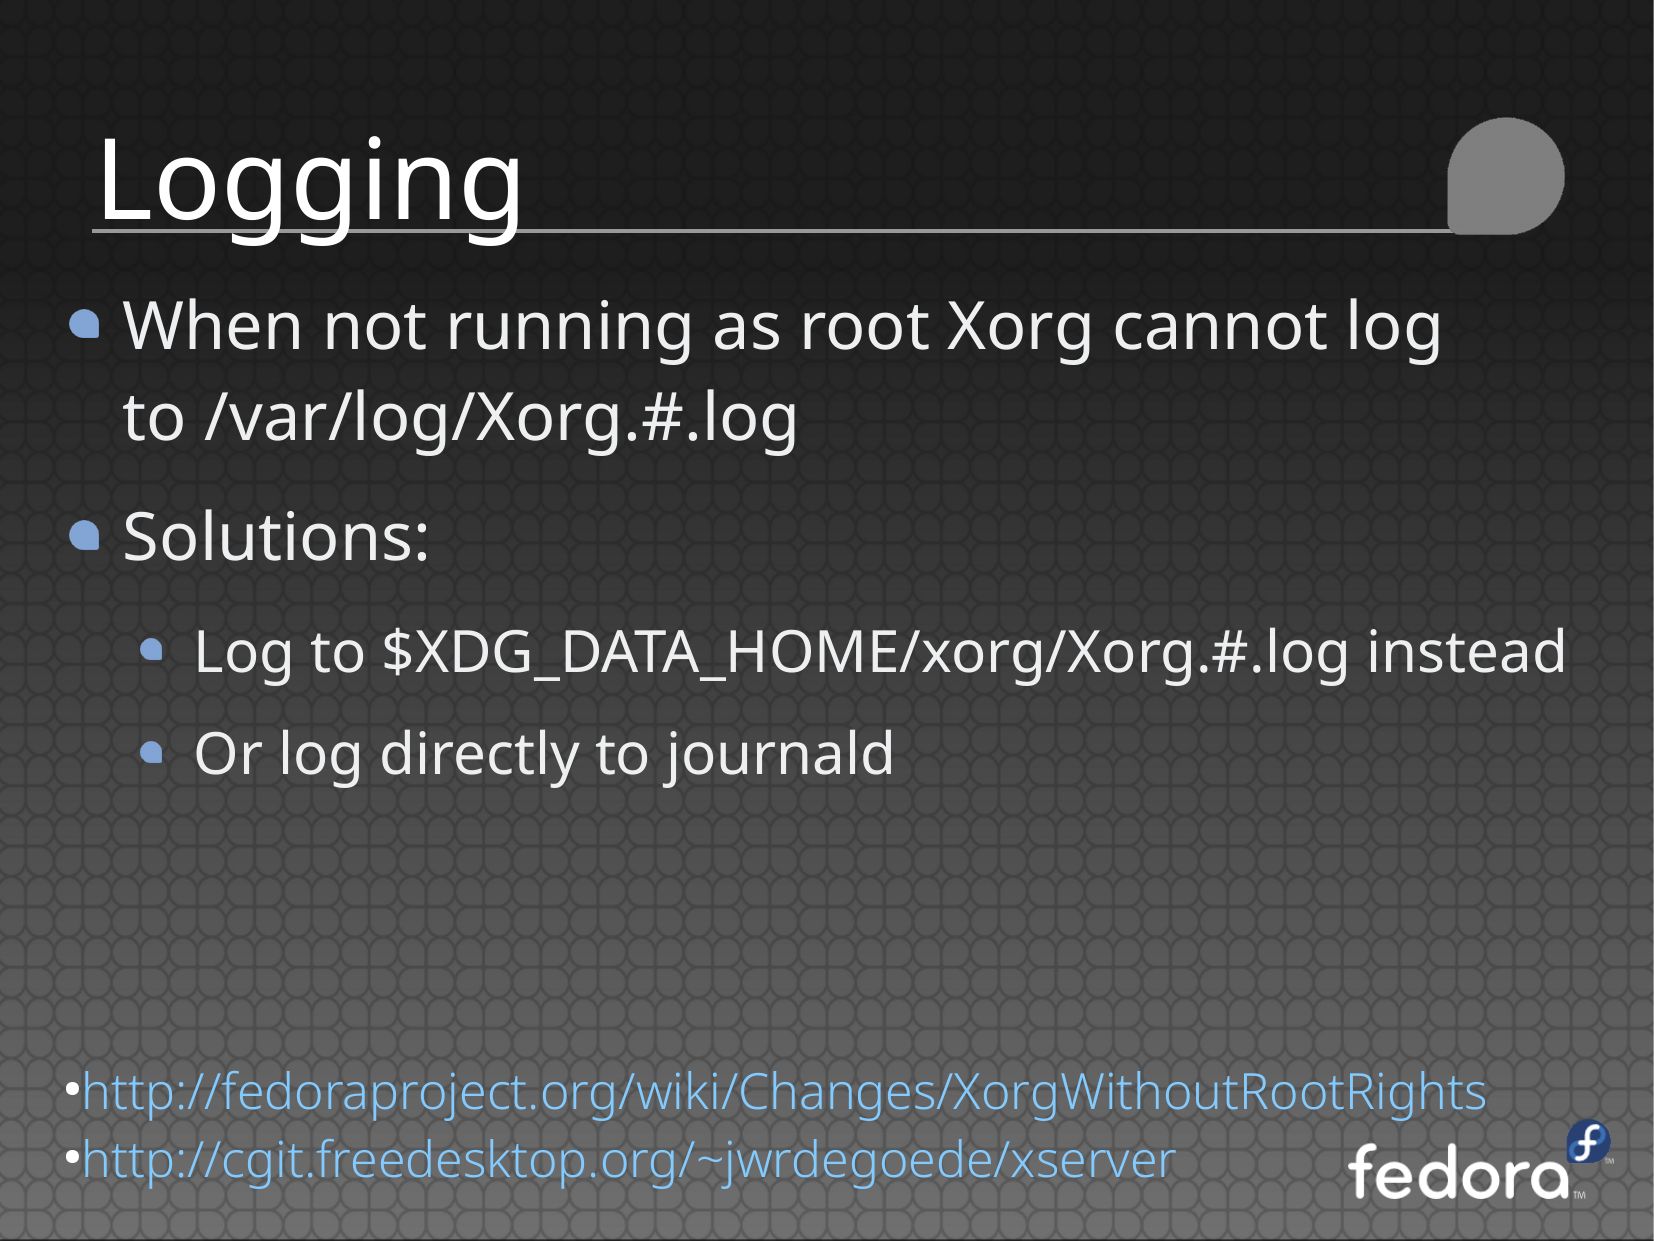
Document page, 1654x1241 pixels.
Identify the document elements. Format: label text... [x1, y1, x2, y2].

title Logging [94, 100, 1426, 251]
list When not running as root Xorg cannot log to /var/log/Xorg.#.log Solutions: Log to $XDG_DATA_HOME/xorg/Xorg.#.log instead Or log directly to journald [52, 278, 1571, 1048]
text_box http://fedoraproject.org/wiki/Changes/XorgWithoutRootRights http://cgit.freedesktop.org/~jwrdegoede/xserver [48, 1048, 1626, 1203]
picture [0, 0, 1654, 1241]
